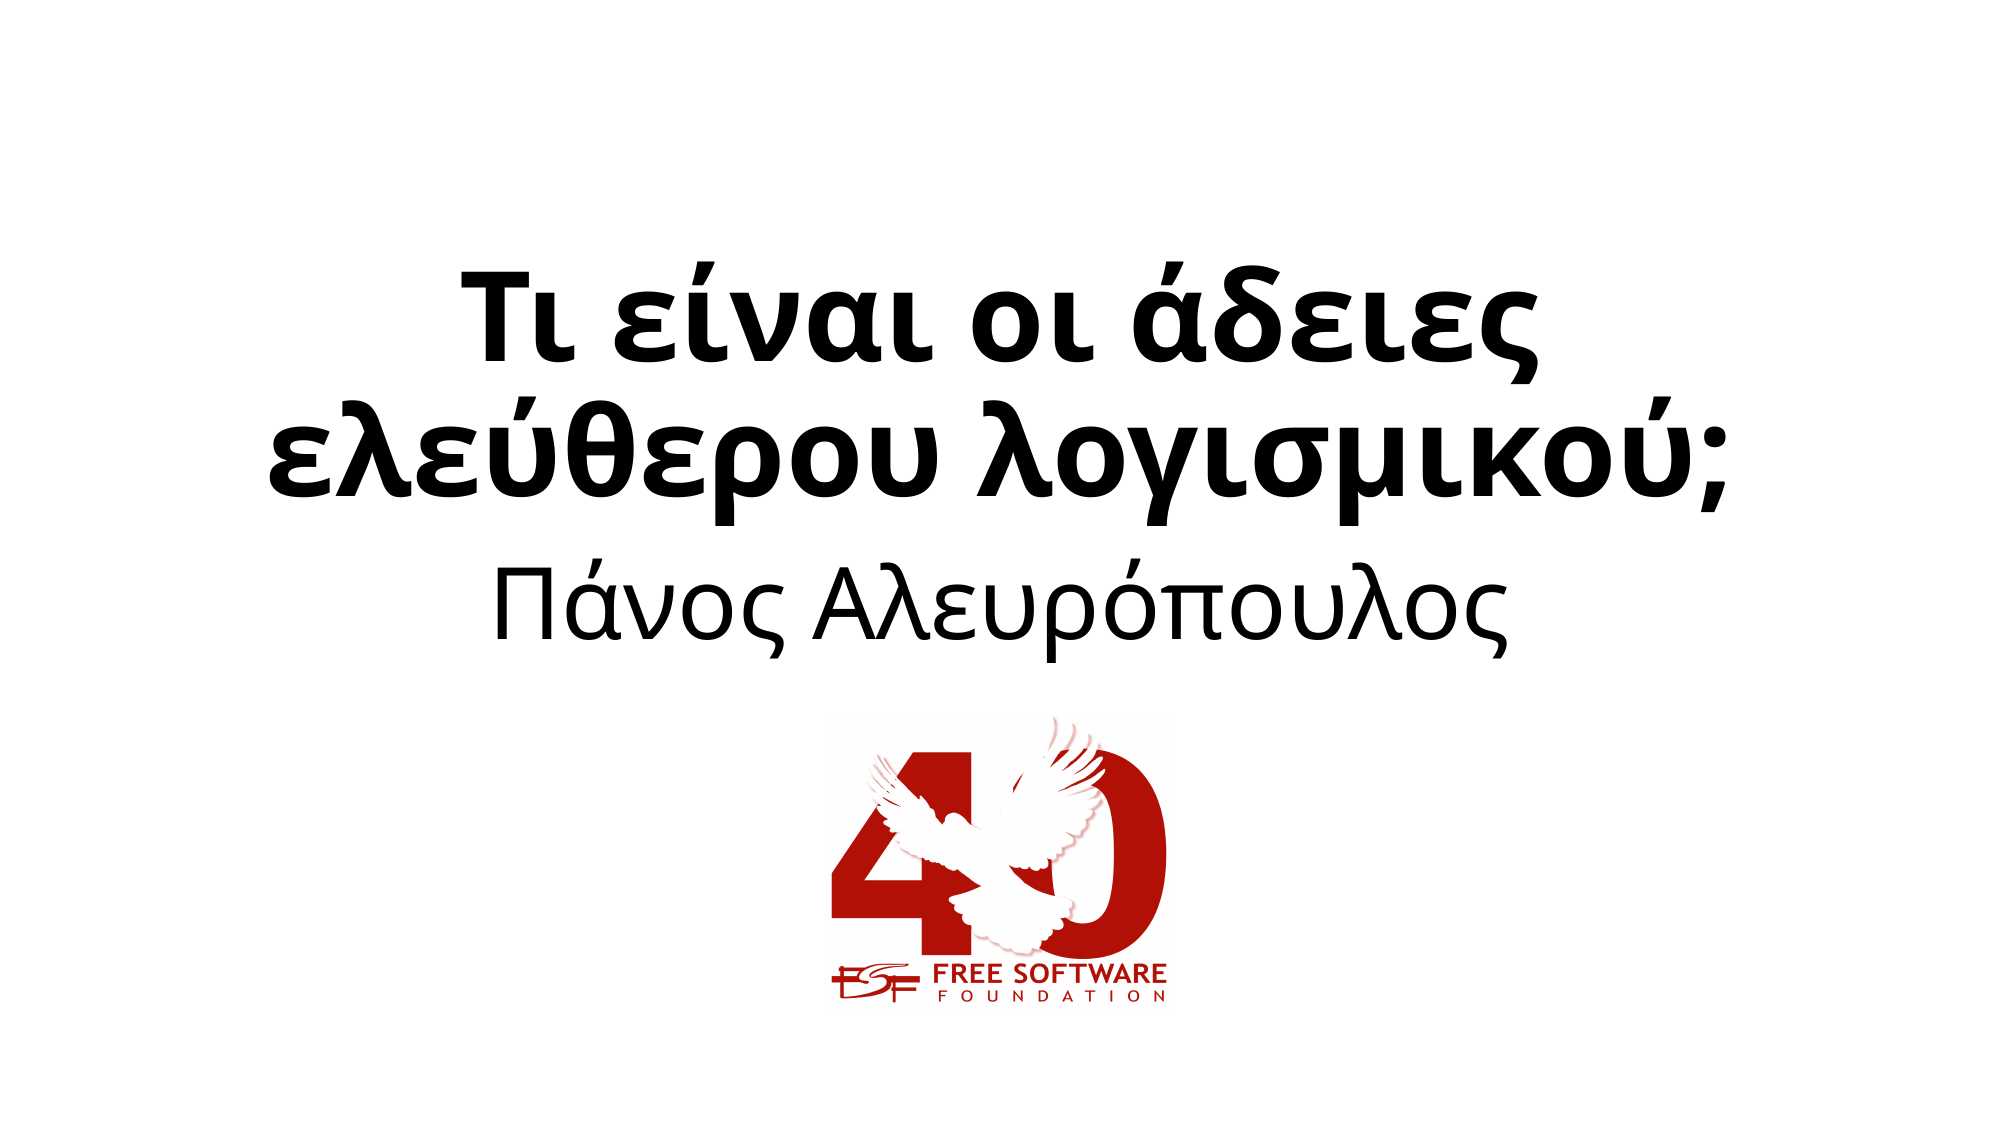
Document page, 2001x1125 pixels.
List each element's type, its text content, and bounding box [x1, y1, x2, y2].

picture [824, 712, 1176, 1013]
title Τι είναι οι άδειες ελεύθερου λογισμικού; [249, 139, 1750, 532]
subtitle Πάνος Αλευρόπουλος [249, 546, 1750, 818]
